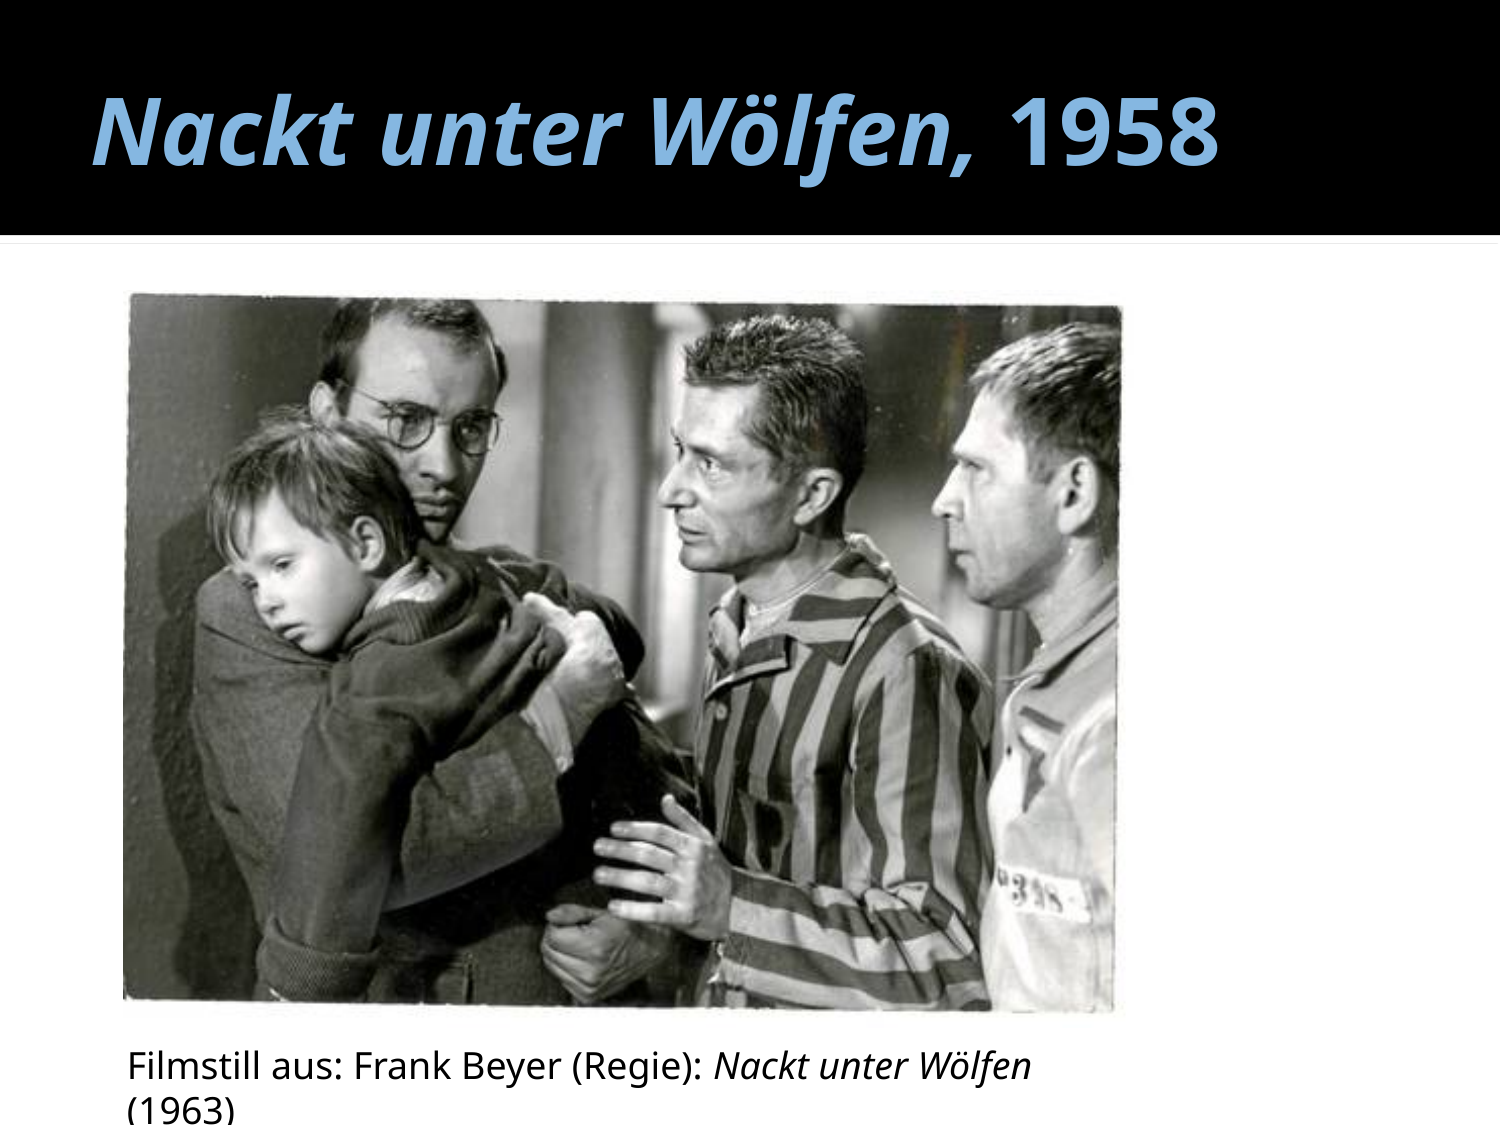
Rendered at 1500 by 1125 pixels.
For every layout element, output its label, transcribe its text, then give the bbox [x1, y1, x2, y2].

text_box Filmstill aus: Frank Beyer (Regie): Nackt unter Wölfen (1963) [112, 1034, 1140, 1125]
title Nackt unter Wölfen, 1958 [75, 25, 1425, 231]
picture [123, 290, 1134, 1028]
